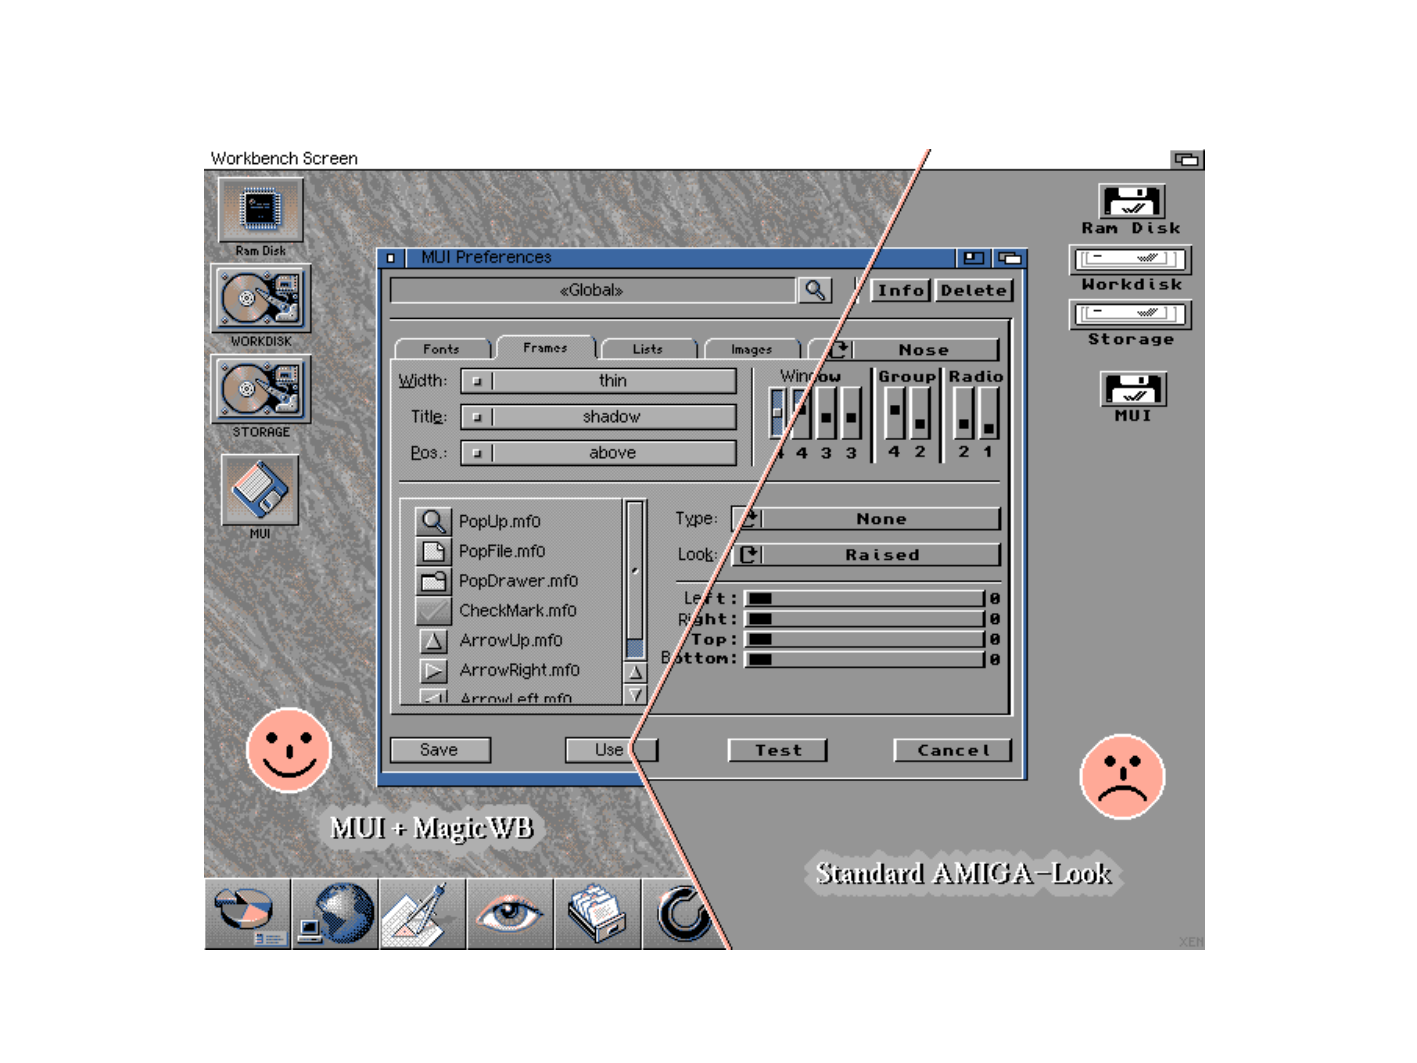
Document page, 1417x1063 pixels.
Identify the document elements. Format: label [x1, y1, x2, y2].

picture [204, 149, 1205, 950]
